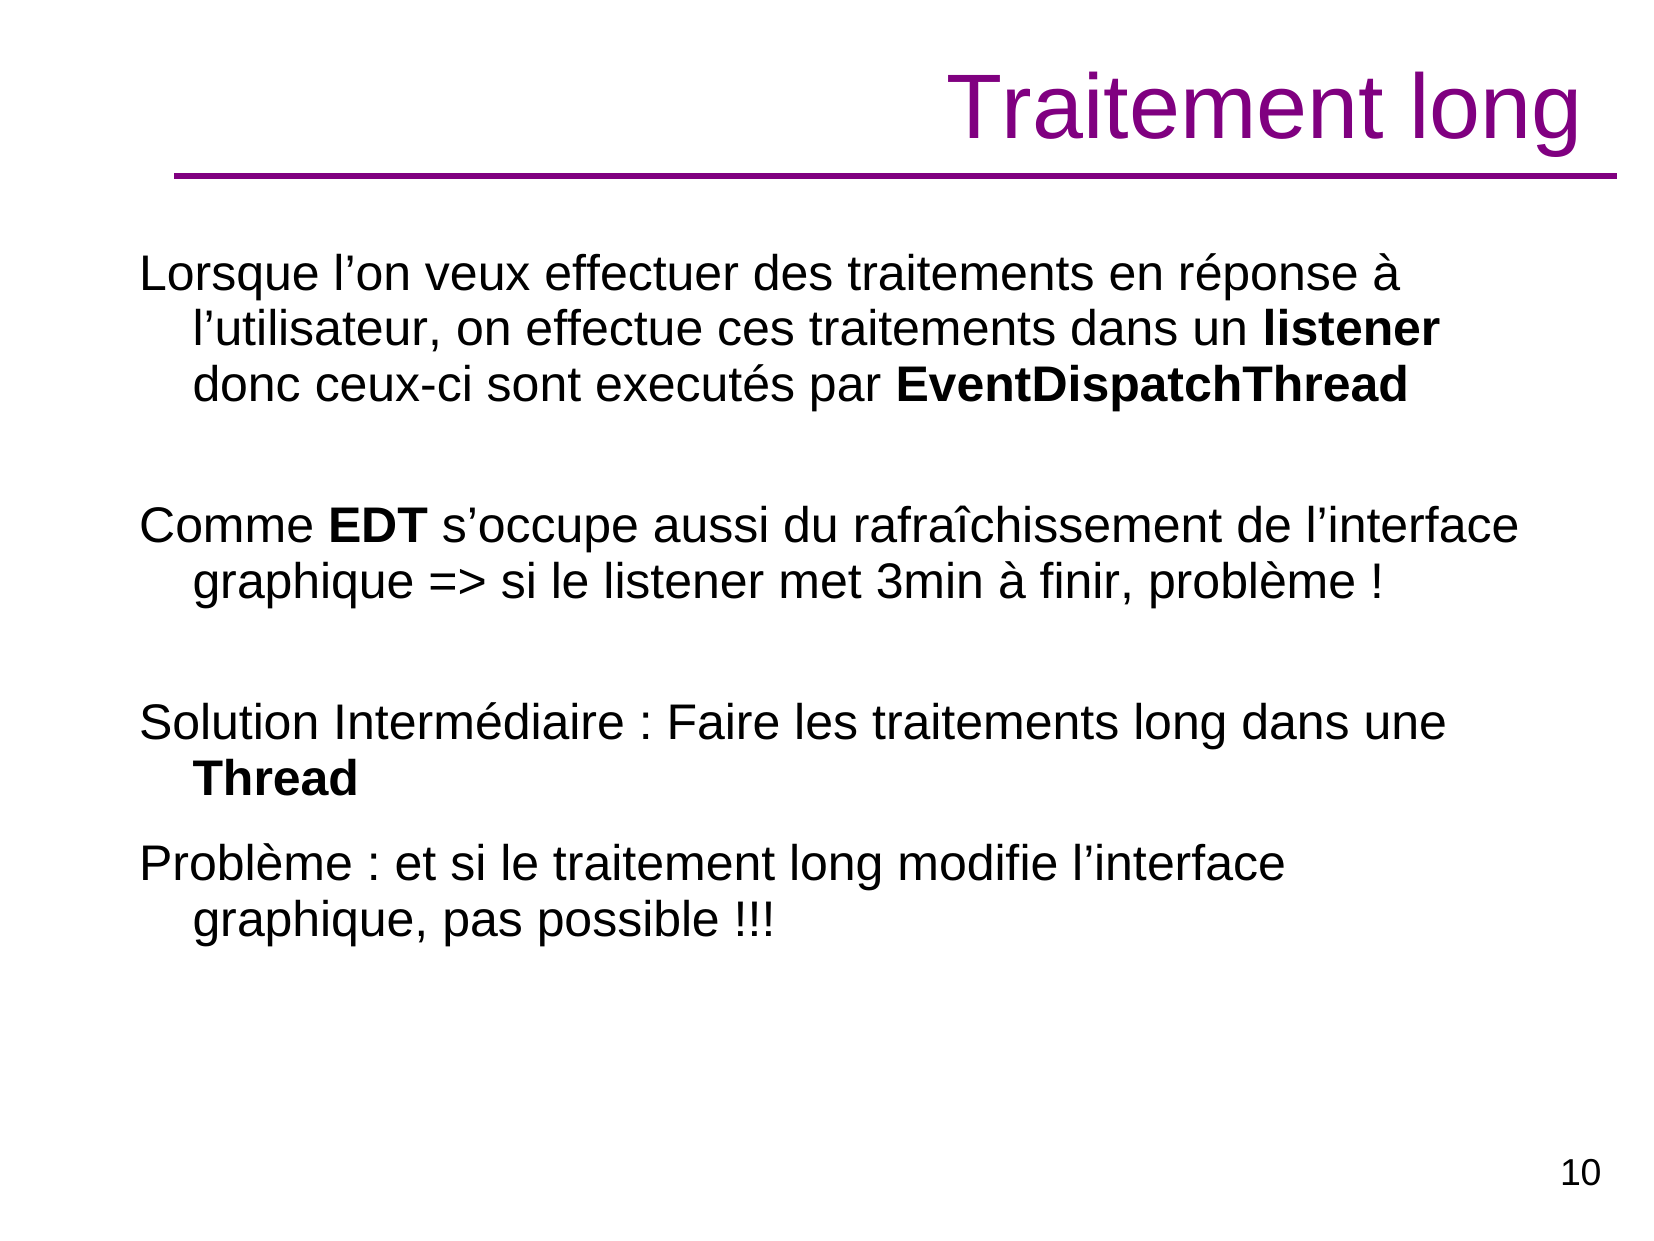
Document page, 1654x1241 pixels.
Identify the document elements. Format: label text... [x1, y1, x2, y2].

list Lorsque l’on veux effectuer des traitements en réponse à l’utilisateur, on effectue ces traitements dans un listener donc ceux-ci sont executés par EventDispatchThread Comme EDT s’occupe aussi du rafraîchissement de l’interface graphique => si le listener met 3min à finir, problème ! Solution Intermédiaire : Faire les traitements long dans une Thread Problème : et si le traitement long modifie l’interface graphique, pas possible !!! [121, 244, 1534, 1162]
title Traitement long [84, 55, 1584, 159]
